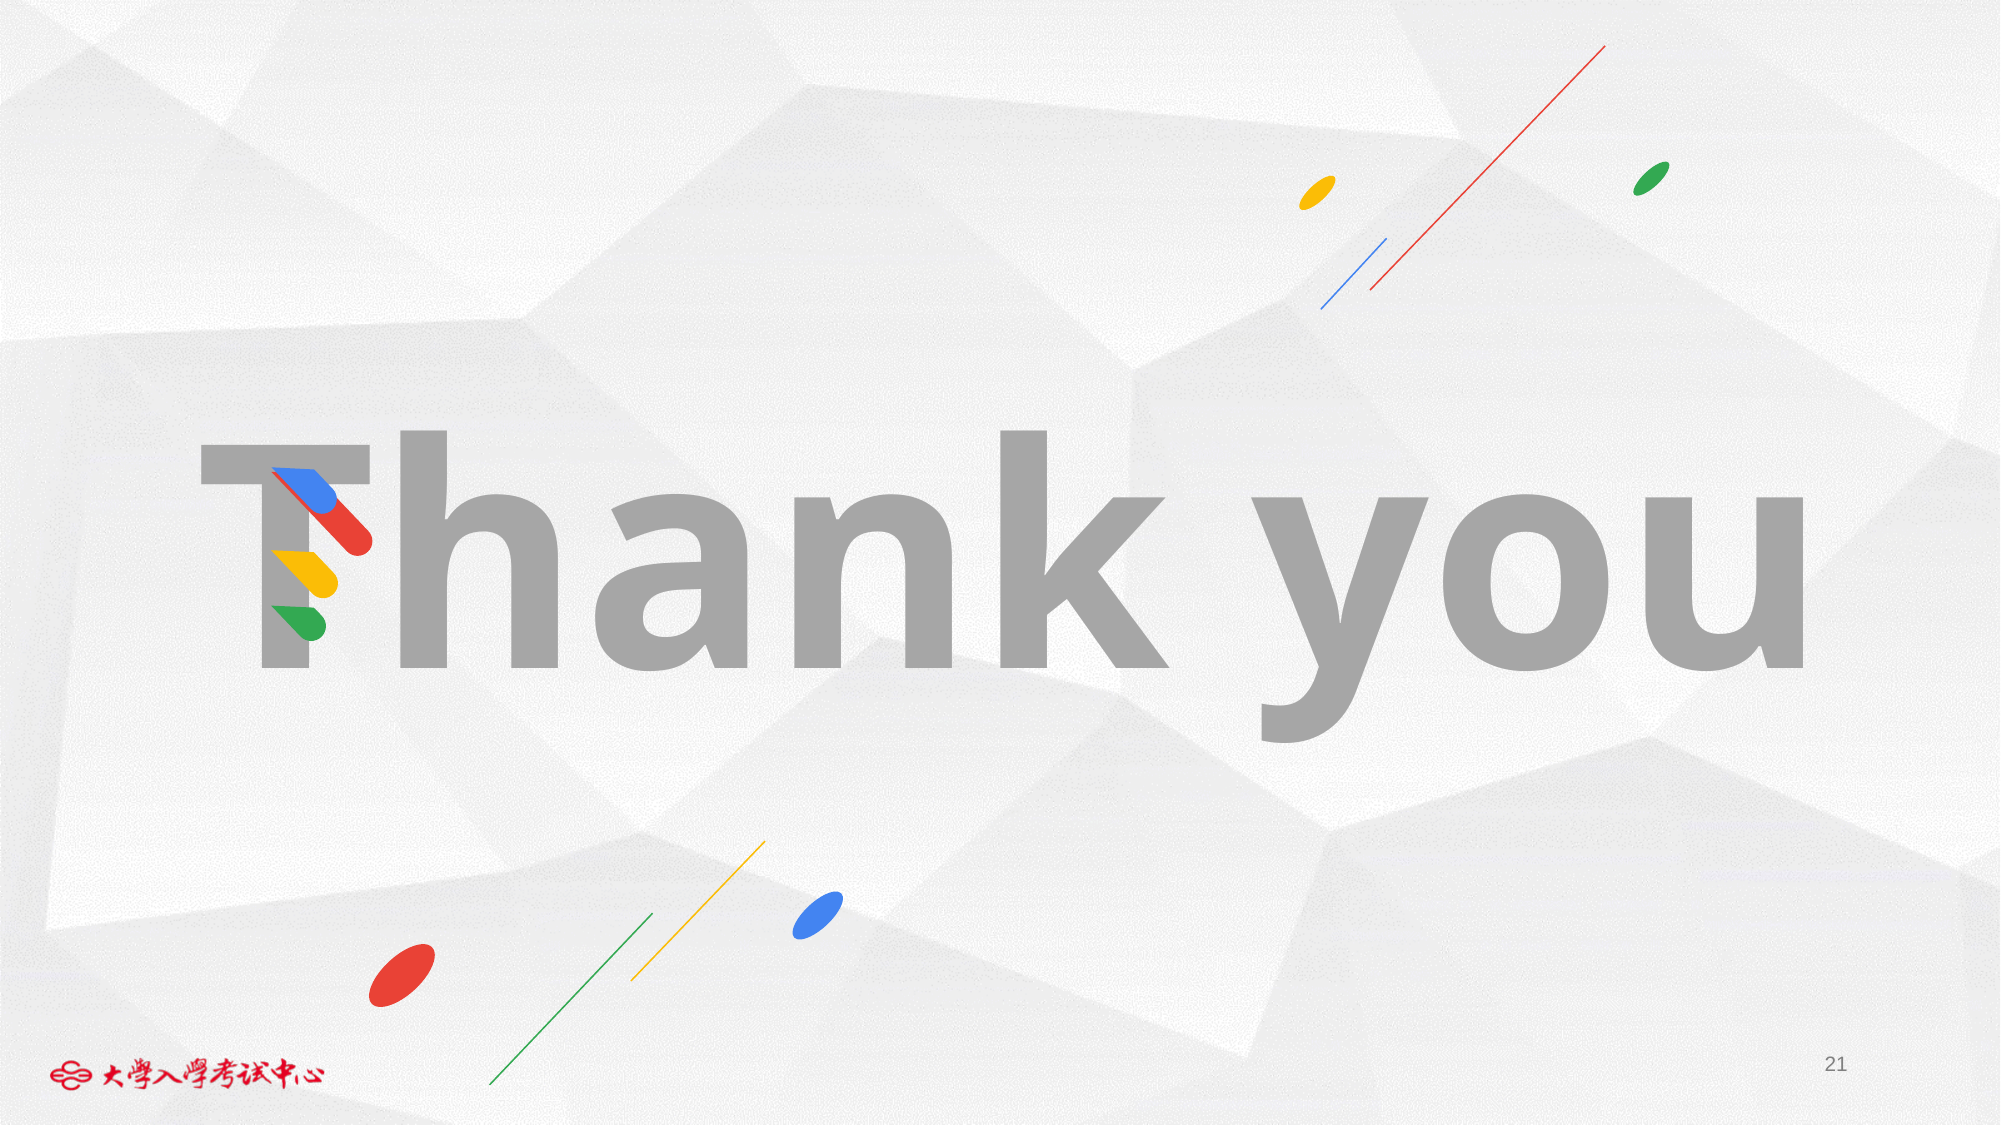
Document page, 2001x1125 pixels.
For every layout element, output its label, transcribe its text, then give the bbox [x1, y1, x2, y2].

text_box Thank you [181, 348, 1843, 739]
text_box [1299, 175, 1336, 211]
text_box [271, 550, 338, 599]
text_box [792, 891, 843, 940]
text_box [271, 605, 326, 641]
picture [0, 0, 2001, 1125]
slide_number <編號> [1412, 1042, 1863, 1103]
text_box [1633, 161, 1670, 196]
text_box [271, 467, 373, 556]
text_box [369, 944, 435, 1007]
